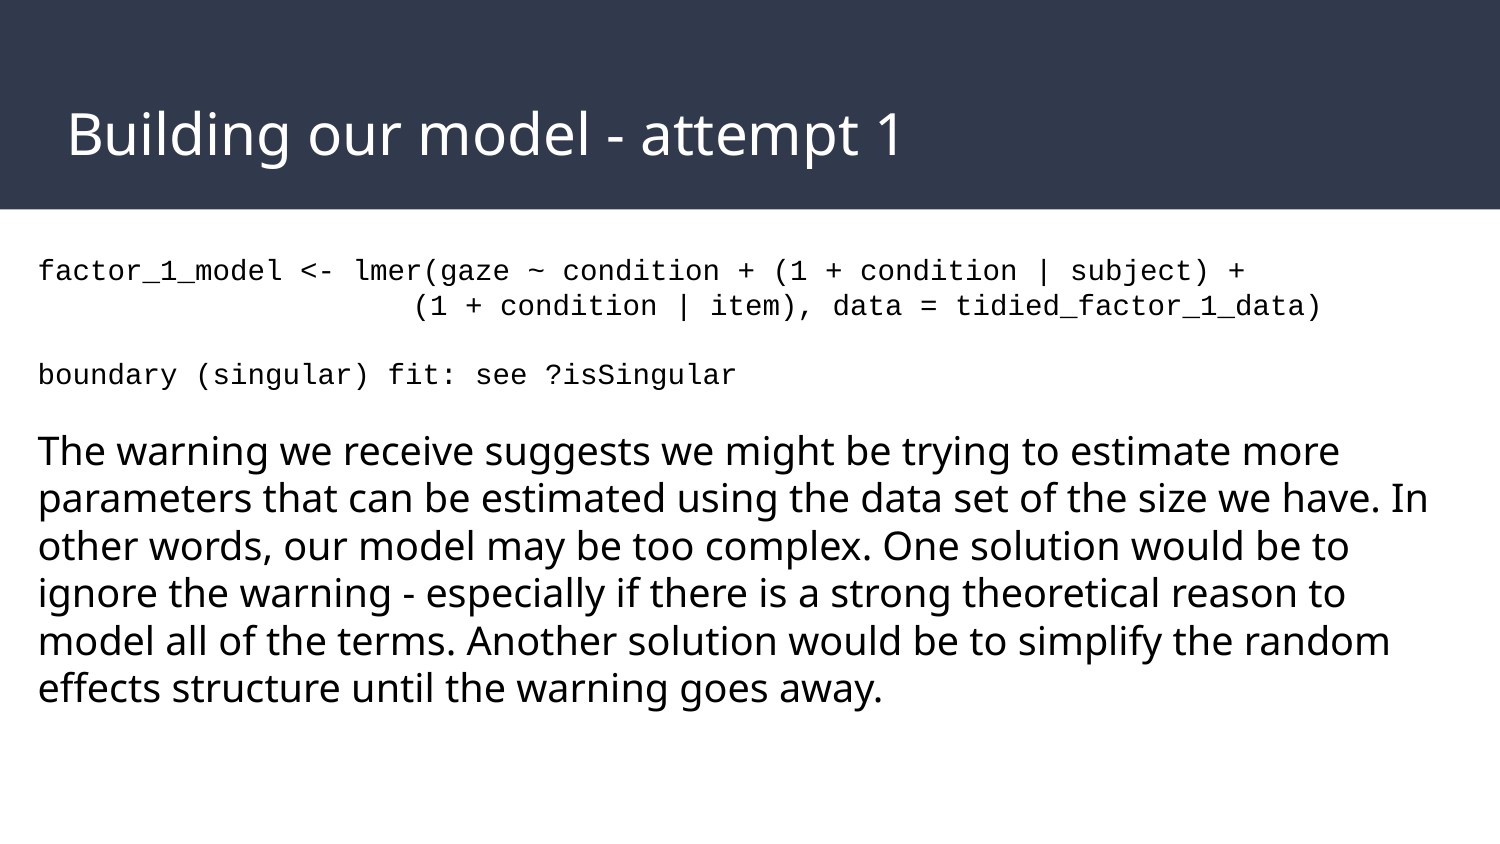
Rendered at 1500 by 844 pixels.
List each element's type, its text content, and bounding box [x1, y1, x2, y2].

title Building our model - attempt 1 [51, 82, 1449, 185]
text_box factor_1_model <- lmer(gaze ~ condition + (1 + condition | subject) + (1 + condition | item), data = tidied_factor_1_data) boundary (singular) fit: see ?isSingular The warning we receive suggests we might be trying to estimate more parameters that can be estimated using the data set of the size we have. In other words, our model may be too complex. One solution would be to ignore the warning - especially if there is a strong theoretical reason to model all of the terms. Another solution would be to simplify the random effects structure until the warning goes away. [22, 235, 1471, 820]
